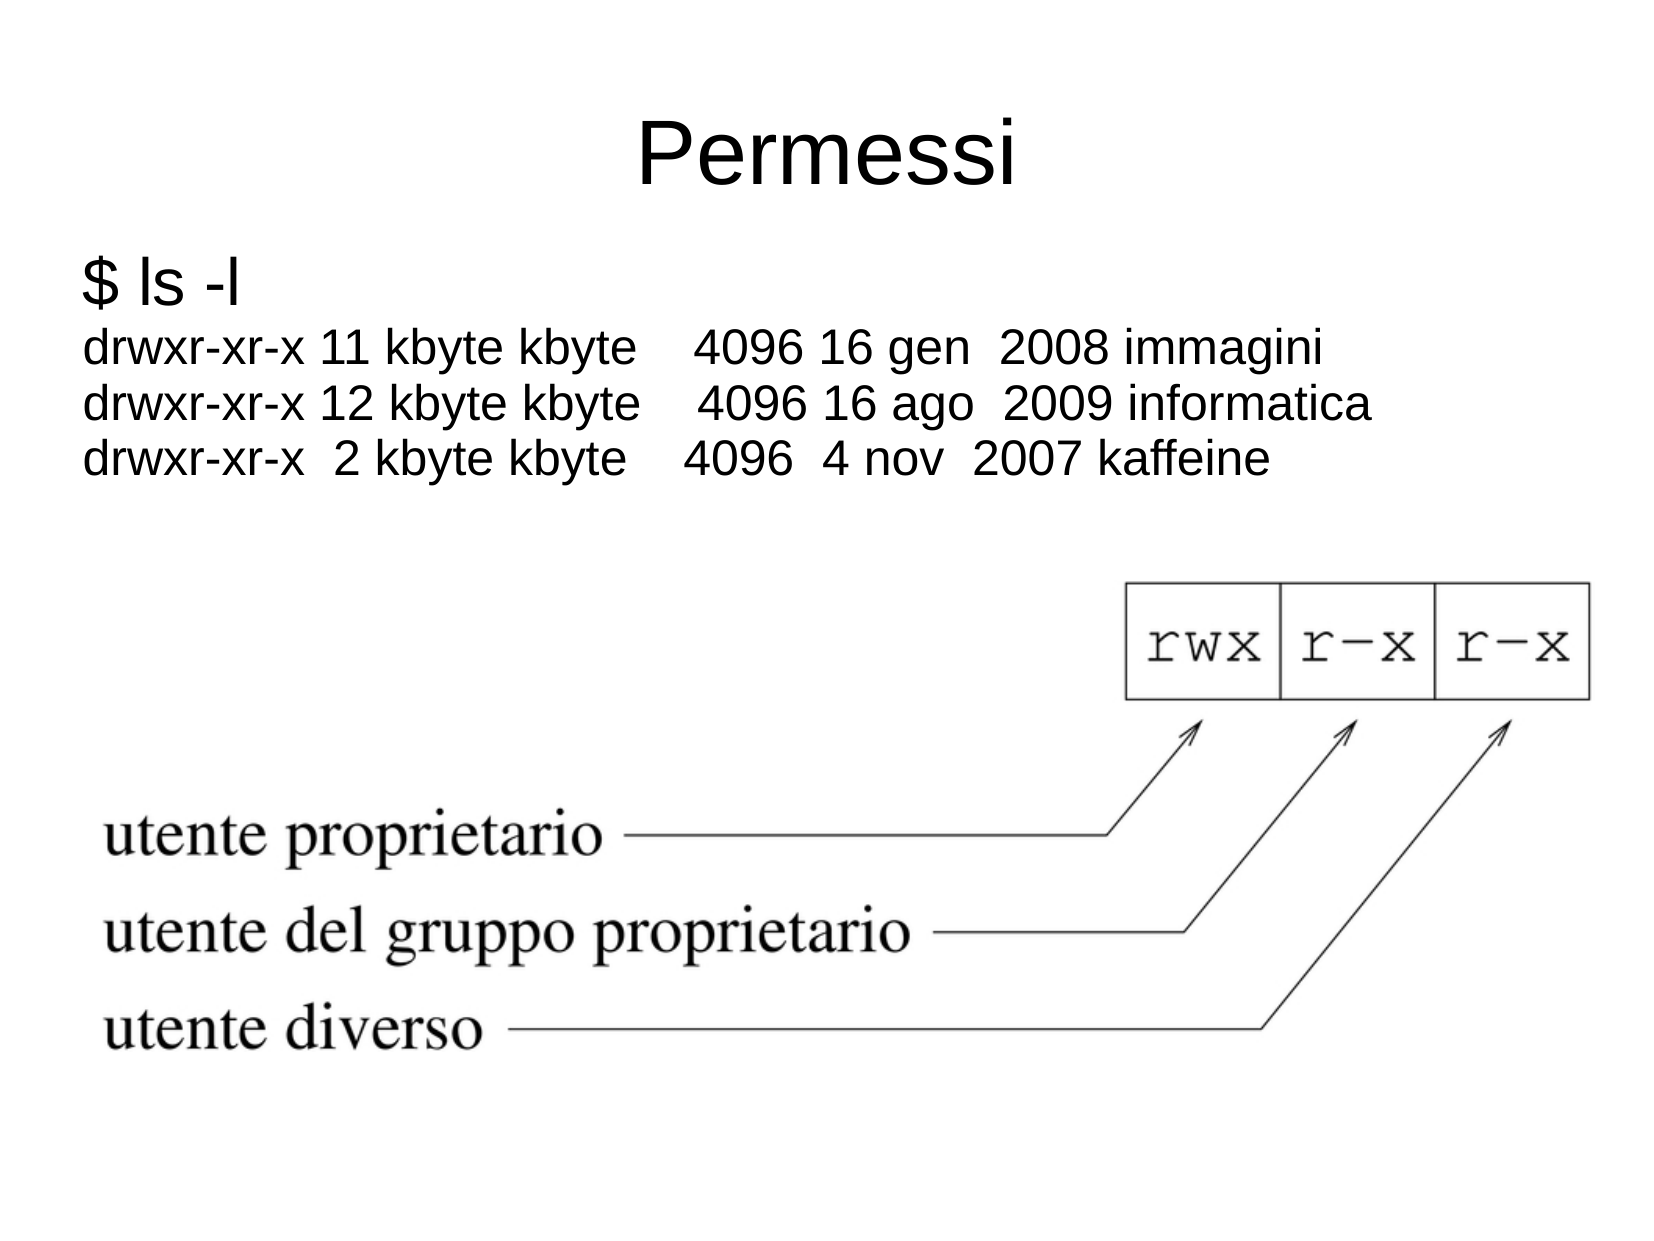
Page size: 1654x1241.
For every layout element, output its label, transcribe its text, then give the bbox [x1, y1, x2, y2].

subtitle $ ls -l drwxr-xr-x 11 kbyte kbyte 4096 16 gen 2008 immagini drwxr-xr-x 12 kbyte kbyte 4096 16 ago 2009 informatica drwxr-xr-x 2 kbyte kbyte 4096 4 nov 2007 kaffeine [82, 244, 1571, 1049]
title Permessi [82, 49, 1571, 244]
picture [100, 580, 1595, 1052]
